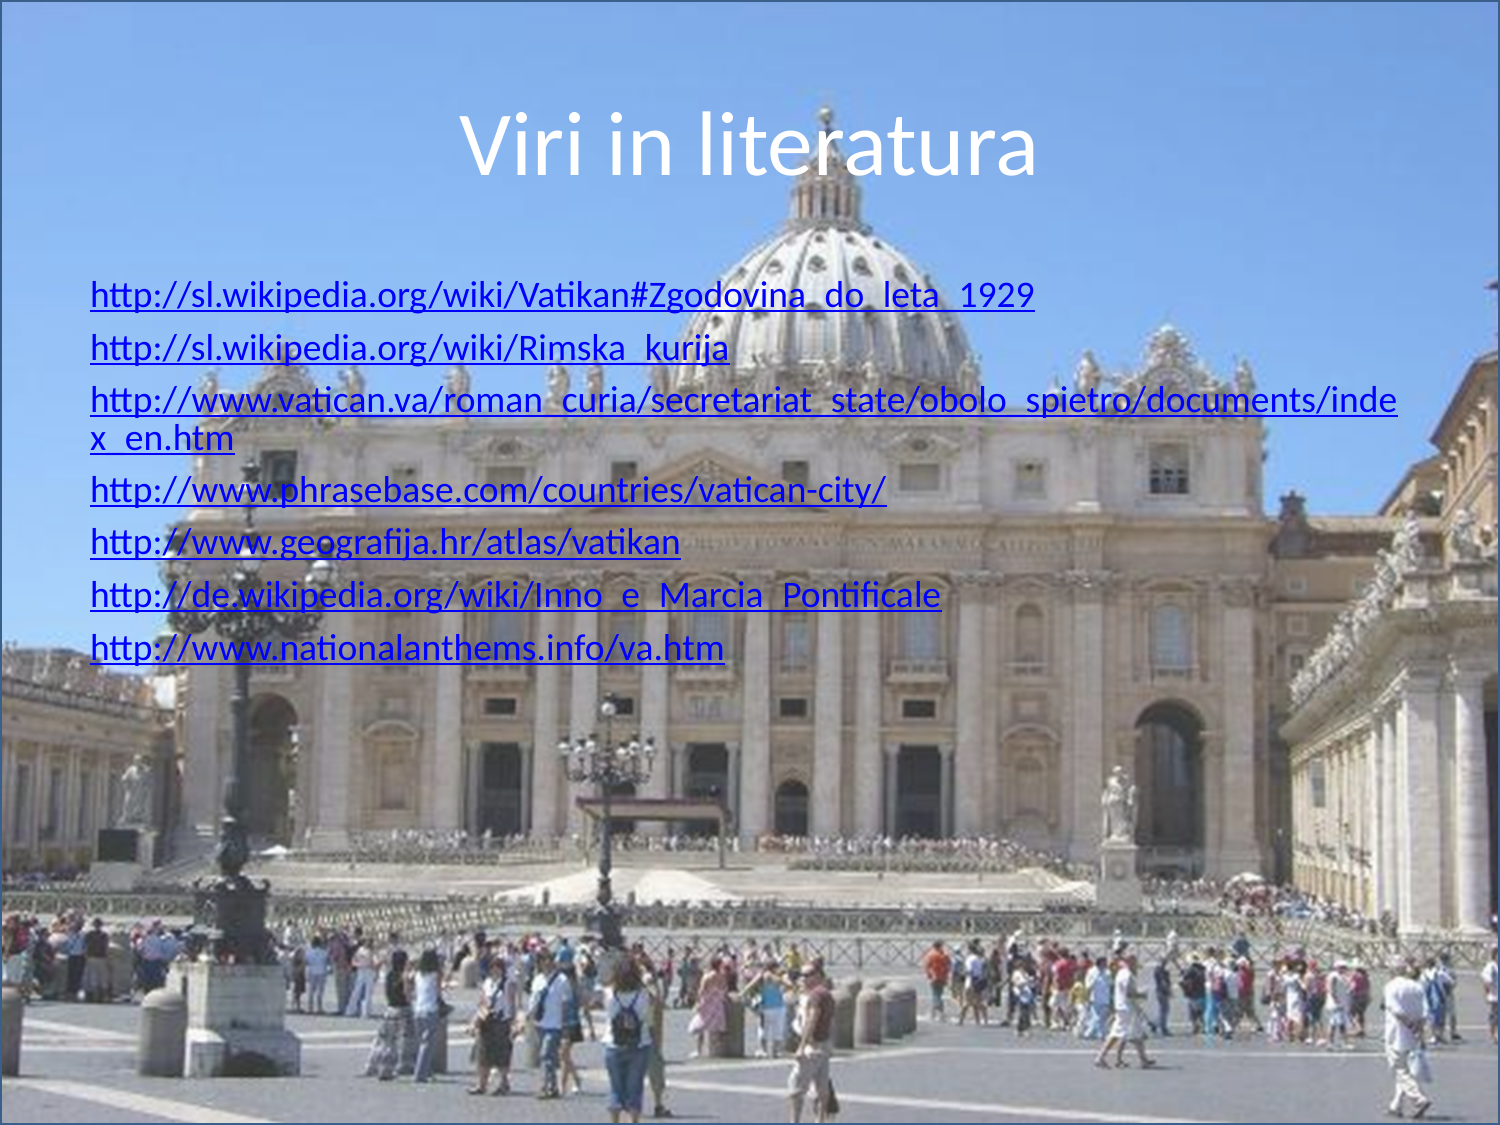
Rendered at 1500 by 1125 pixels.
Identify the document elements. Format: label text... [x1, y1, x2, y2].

list http://sl.wikipedia.org/wiki/Vatikan#Zgodovina_do_leta_1929 http://sl.wikipedia.org/wiki/Rimska_kurija http://www.vatican.va/roman_curia/secretariat_state/obolo_spietro/documents/index_en.htm http://www.phrasebase.com/countries/vatican-city/ http://www.geografija.hr/atlas/vatikan http://de.wikipedia.org/wiki/Inno_e_Marcia_Pontificale http://www.nationalanthems.info/va.htm [75, 262, 1425, 1005]
title Viri in literatura [75, 45, 1425, 233]
text_box [0, 0, 1500, 1125]
